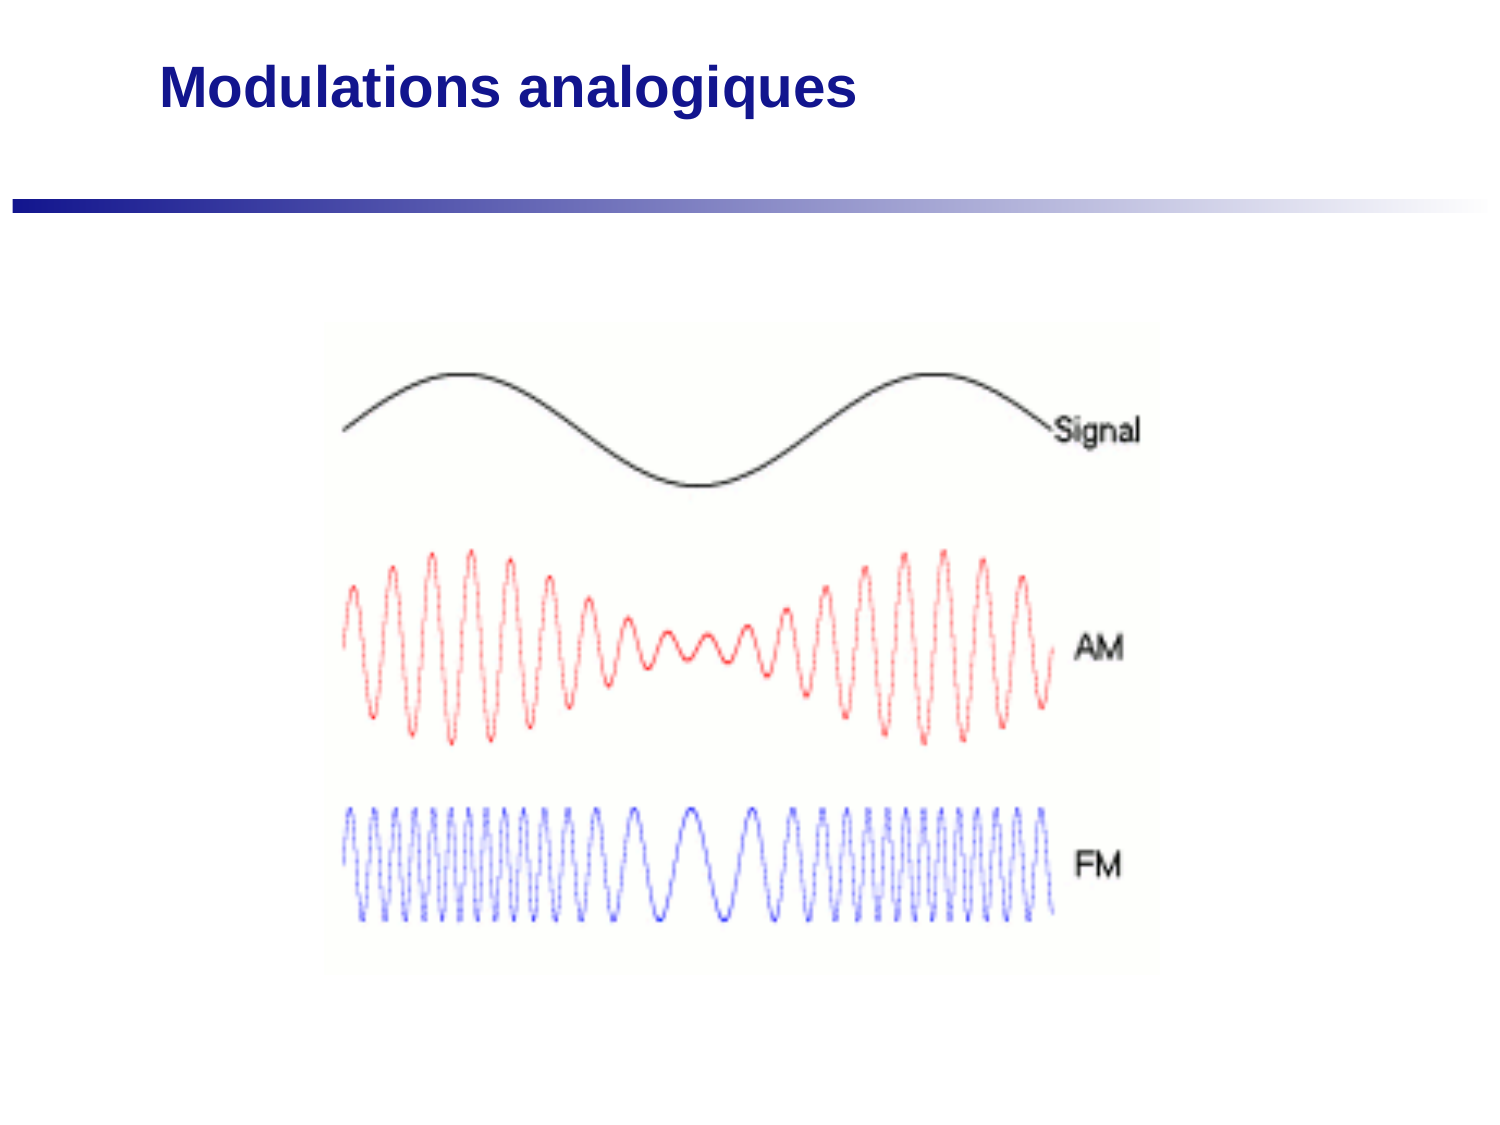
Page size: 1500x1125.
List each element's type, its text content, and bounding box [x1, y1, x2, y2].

title Modulations analogiques [159, 0, 1385, 175]
picture [324, 322, 1160, 975]
